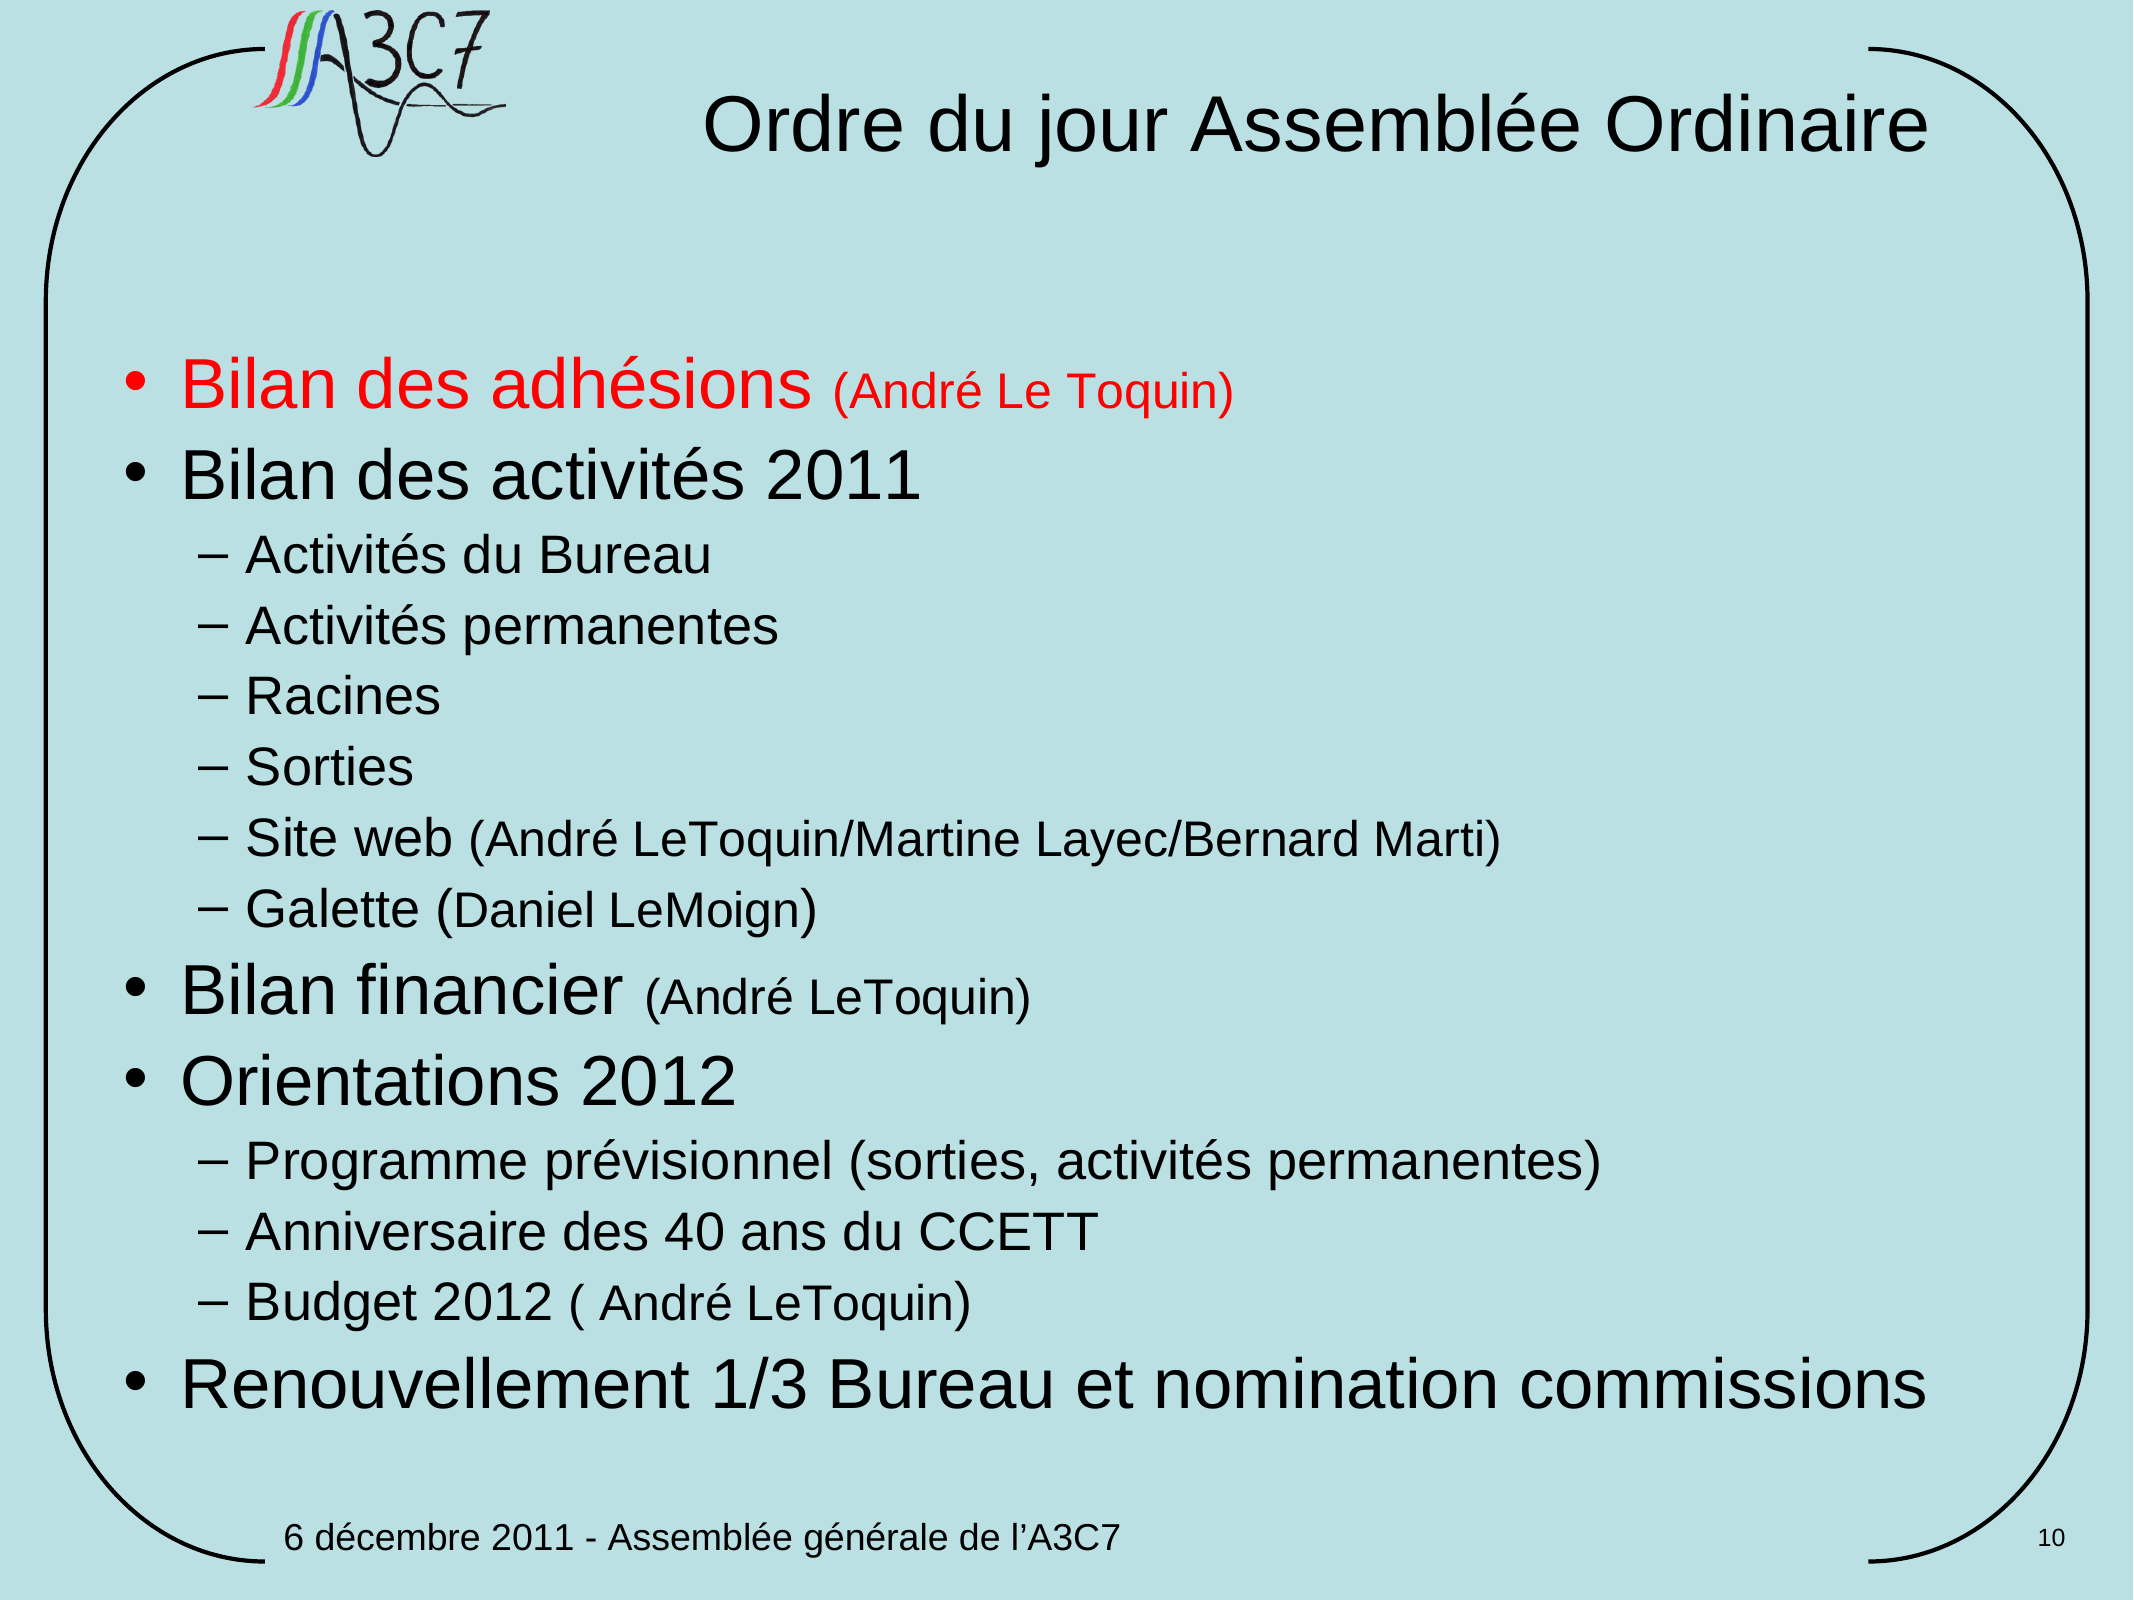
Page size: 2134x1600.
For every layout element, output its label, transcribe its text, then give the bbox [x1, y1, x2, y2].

text_box 6 décembre 2011 - Assemblée générale de l’A3C7 [274, 1512, 1131, 1558]
list Bilan des adhésions (André Le Toquin) Bilan des activités 2011 Activités du Bureau Activités permanentes Racines Sorties Site web (André LeToquin/Martine Layec/Bernard Marti) Galette (Daniel LeMoign) Bilan financier (André LeToquin) Orientations 2012 Programme prévisionnel (sorties, activités permanentes) Anniversaire des 40 ans du CCETT Budget 2012 ( André LeToquin) Renouvellement 1/3 Bureau et nomination commissions [109, 346, 2030, 1442]
picture [253, 10, 506, 64]
title Ordre du jour Assemblée Ordinaire [106, 64, 1959, 346]
